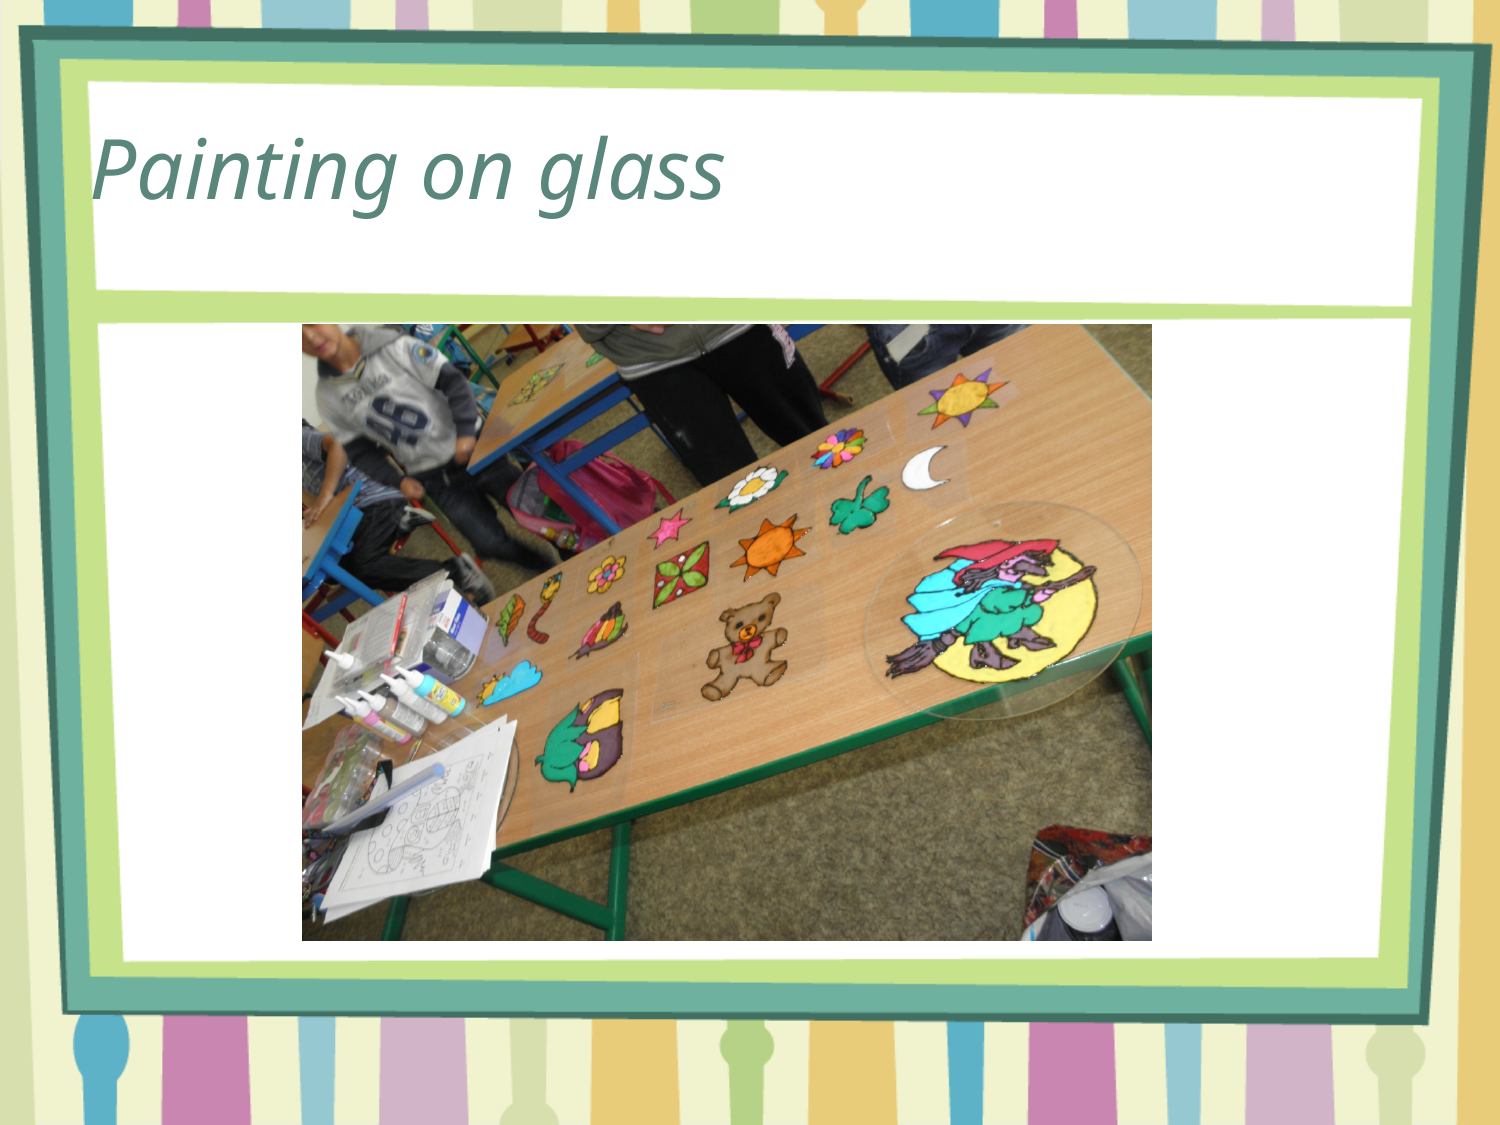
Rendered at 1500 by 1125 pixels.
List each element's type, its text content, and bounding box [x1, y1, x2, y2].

title Painting on glass [75, 87, 1425, 275]
picture [0, 0, 1500, 1125]
